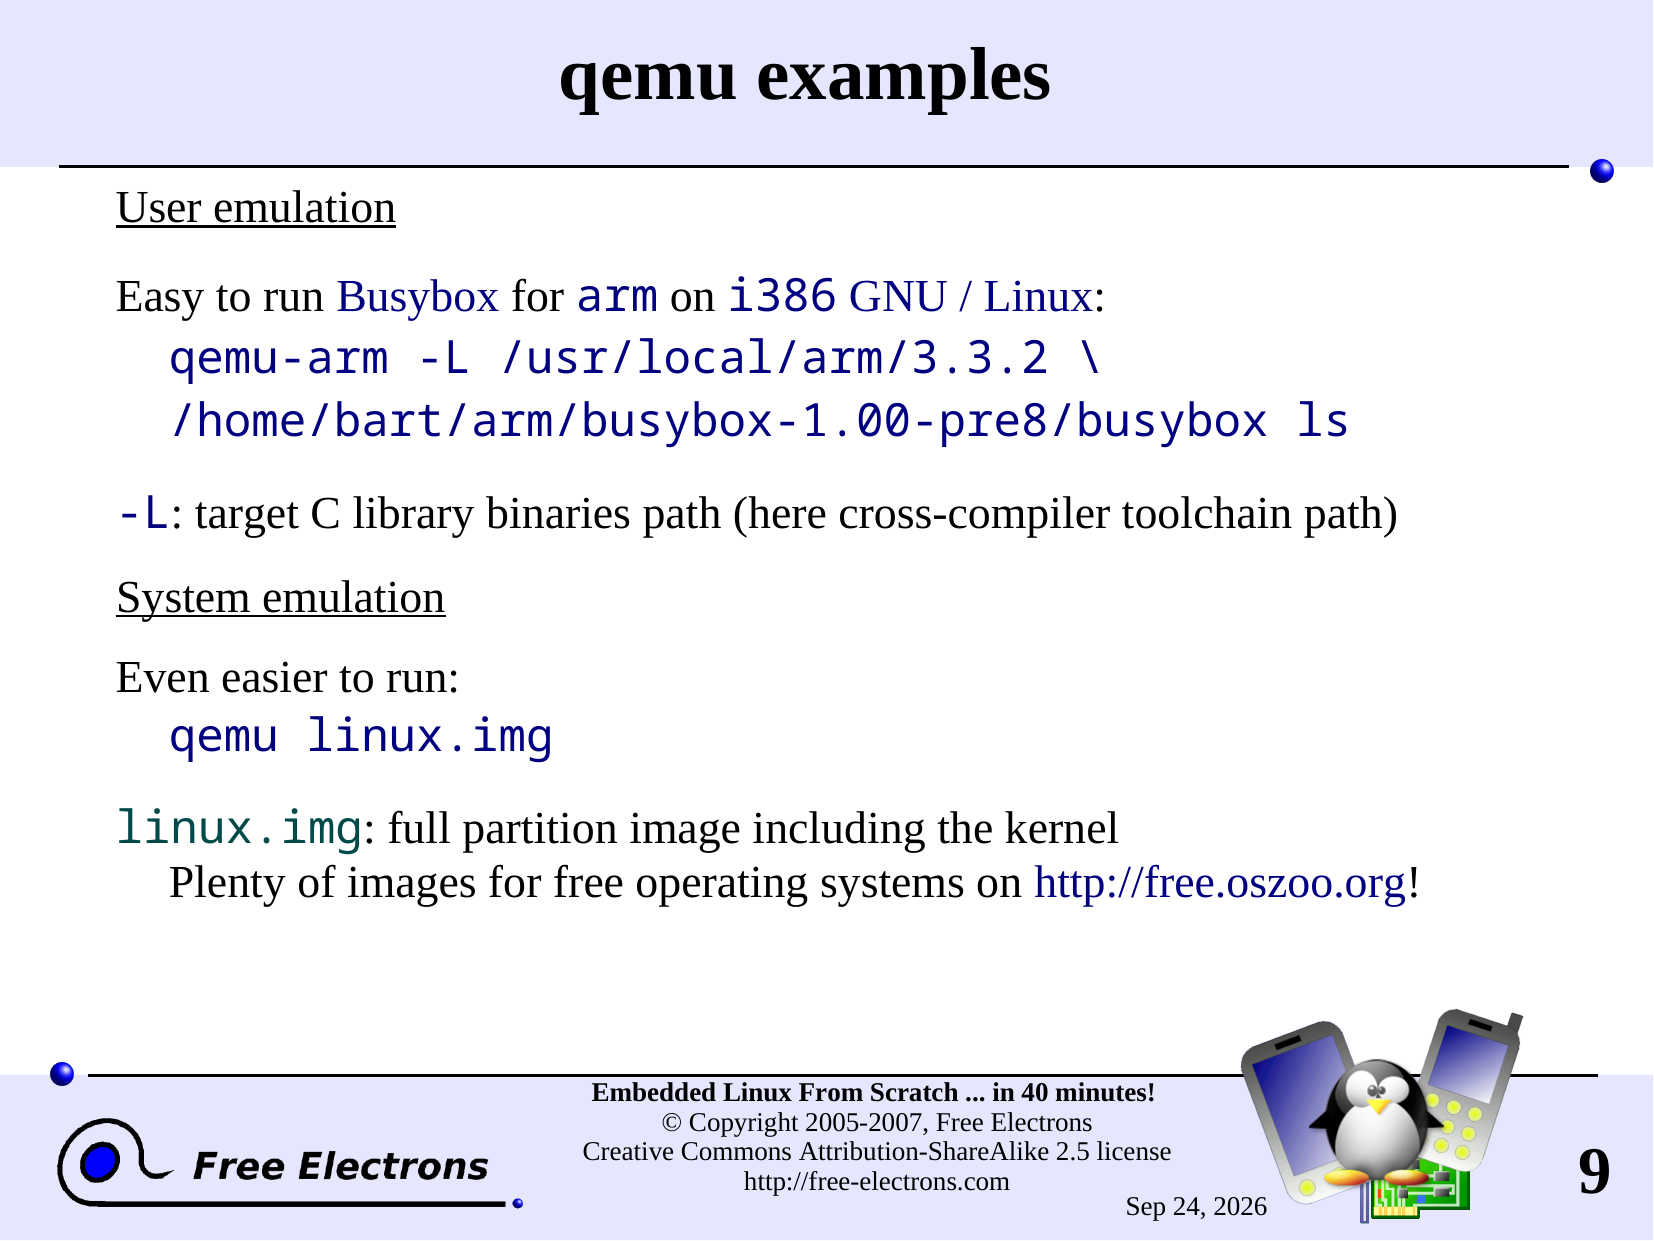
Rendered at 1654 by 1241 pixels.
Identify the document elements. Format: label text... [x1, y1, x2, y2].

picture [50, 1107, 527, 1216]
picture [1229, 1061, 1523, 1241]
title qemu examples [60, 18, 1551, 132]
list User emulation Easy to run Busybox for arm on i386 GNU / Linux: qemu-arm -L /usr/local/arm/3.3.2 \ /home/bart/arm/busybox-1.00-pre8/busybox ls -L: target C library binaries path (here cross-compiler toolchain path) System emulation Even easier to run: qemu linux.img linux.img: full partition image including the kernel Plenty of images for free operating systems on http://free.oszoo.org! [97, 181, 1581, 1061]
